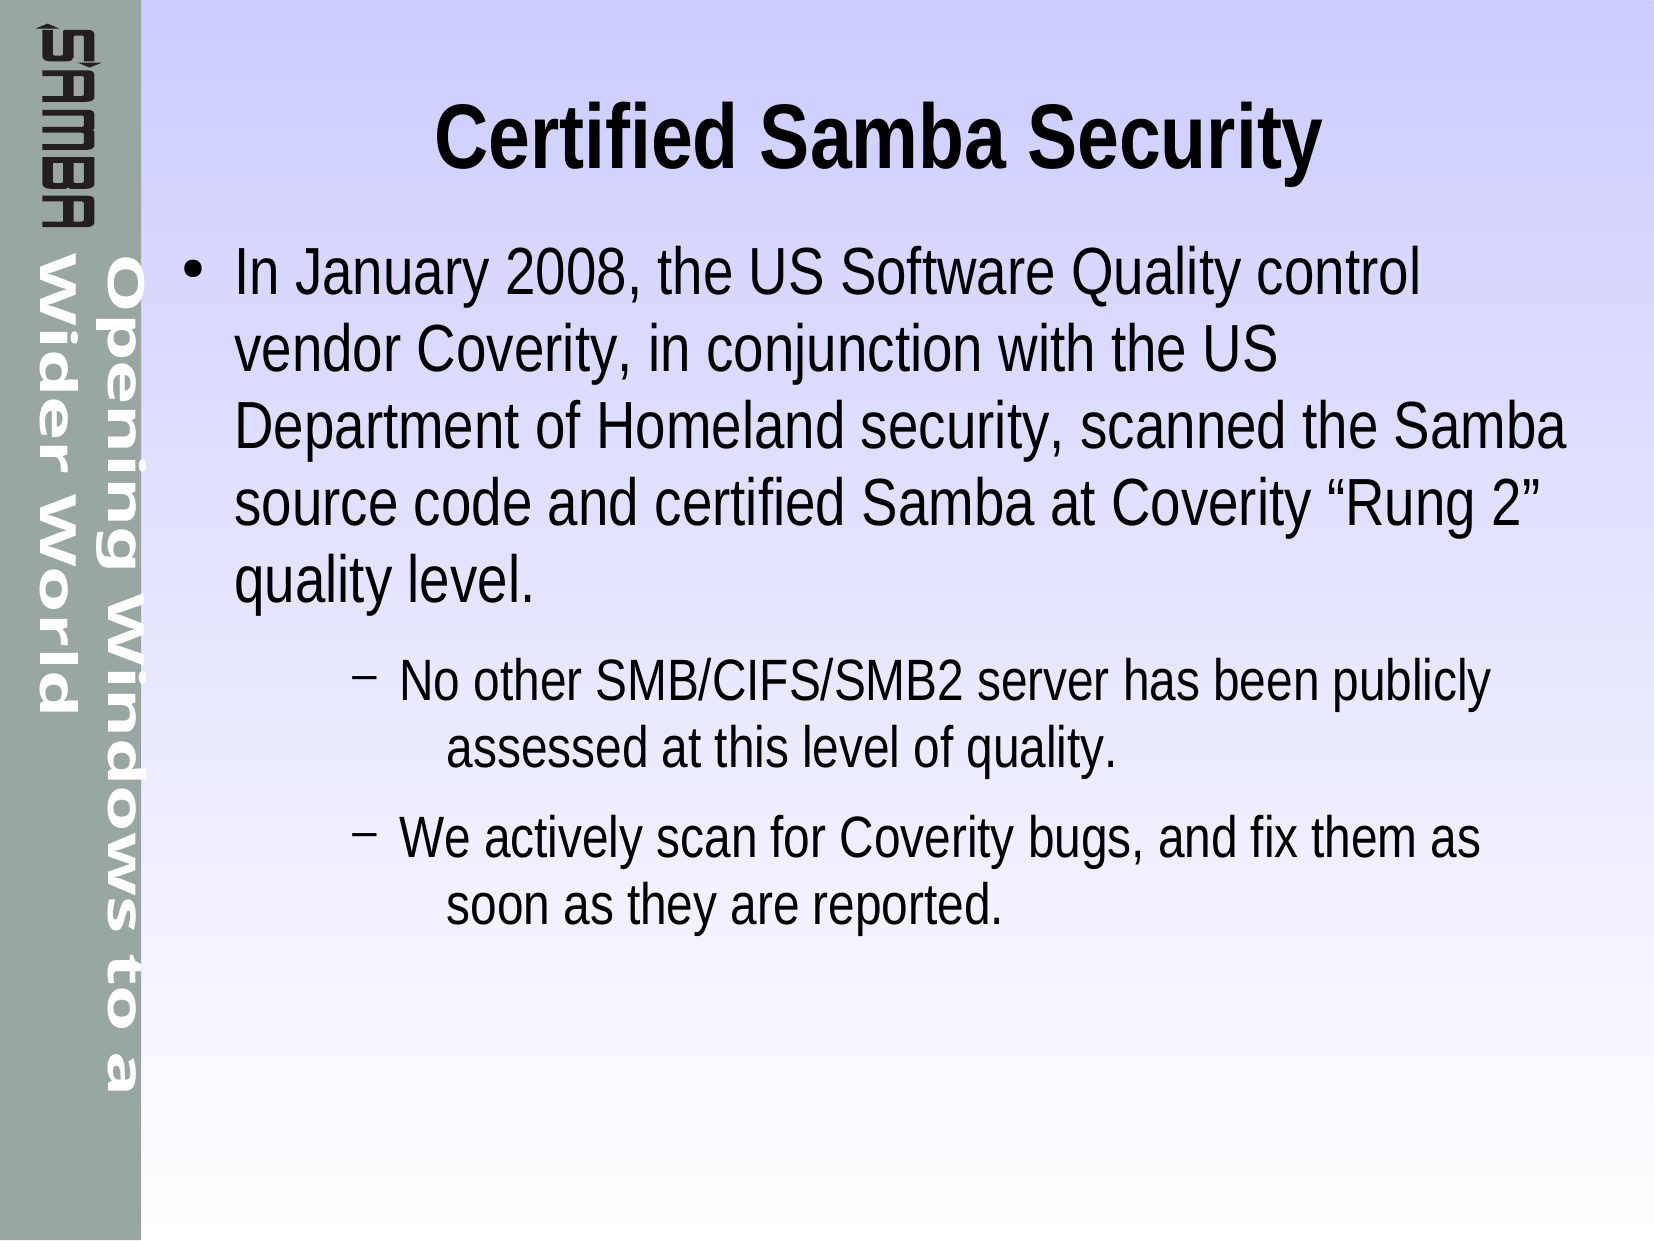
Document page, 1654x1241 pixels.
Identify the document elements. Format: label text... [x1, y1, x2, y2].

title Certified Samba Security [173, 31, 1586, 239]
list In January 2008, the US Software Quality control vendor Coverity, in conjunction with the US Department of Homeland security, scanned the Samba source code and certified Samba at Coverity “Rung 2” quality level. No other SMB/CIFS/SMB2 server has been publicly assessed at this level of quality. We actively scan for Coverity bugs, and fix them as soon as they are reported. [163, 232, 1576, 1141]
